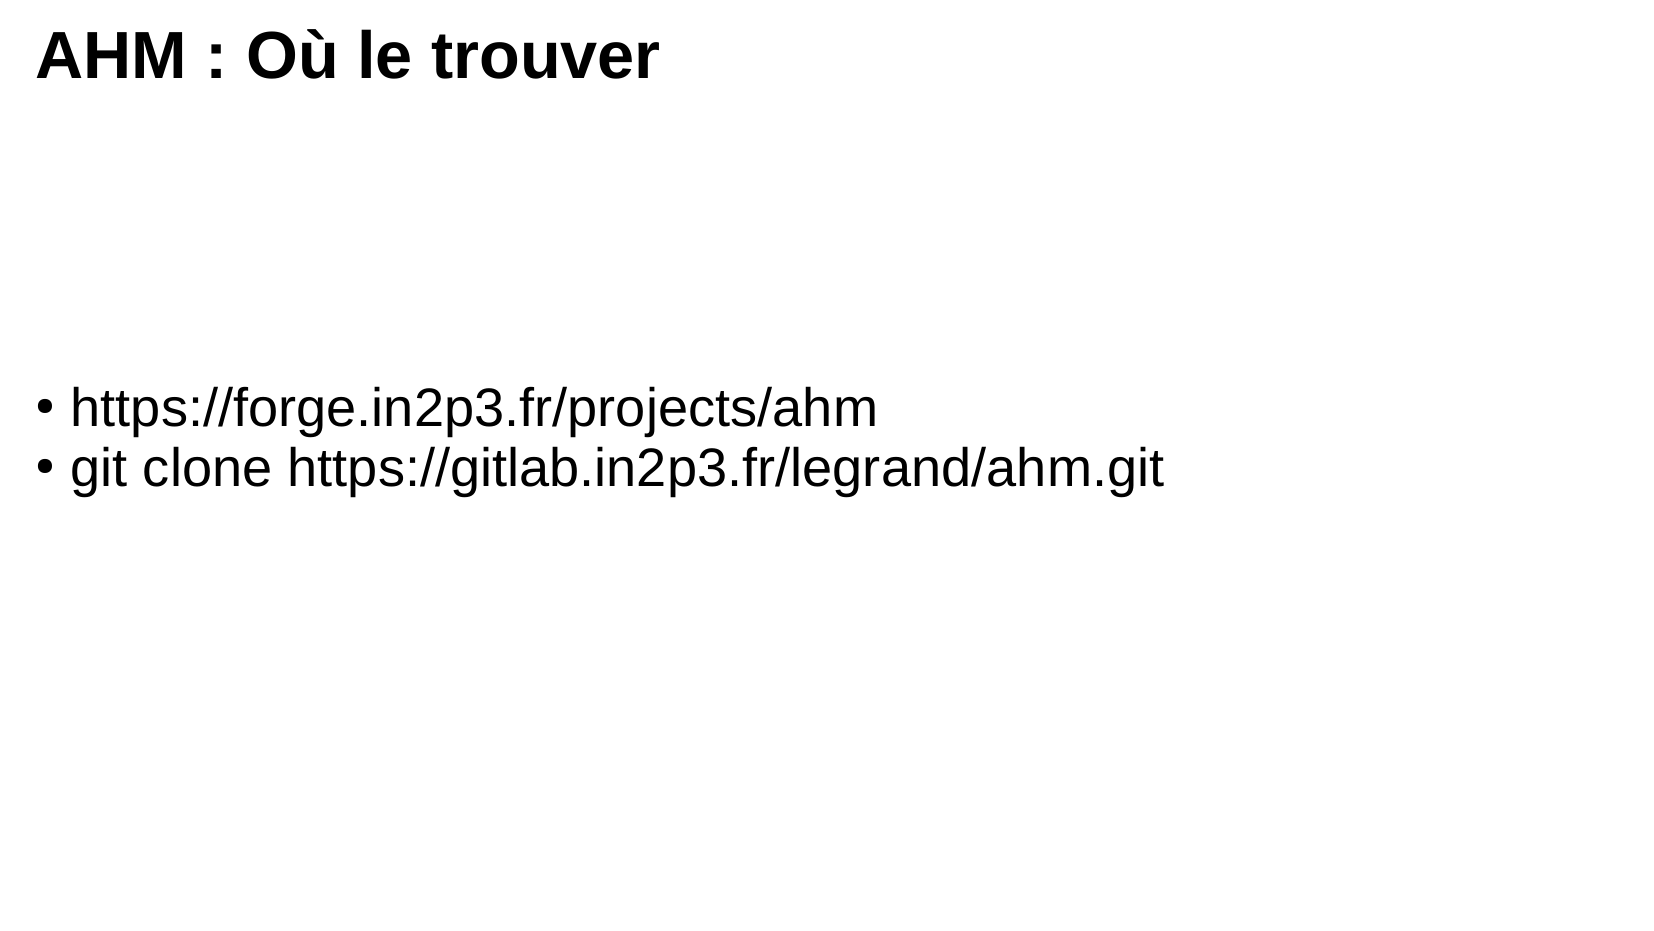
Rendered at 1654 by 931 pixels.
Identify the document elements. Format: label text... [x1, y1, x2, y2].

subtitle AHM : Où le trouver https://forge.in2p3.fr/projects/ahm git clone https://gitlab.in2p3.fr/legrand/ahm.git [35, 17, 1654, 195]
